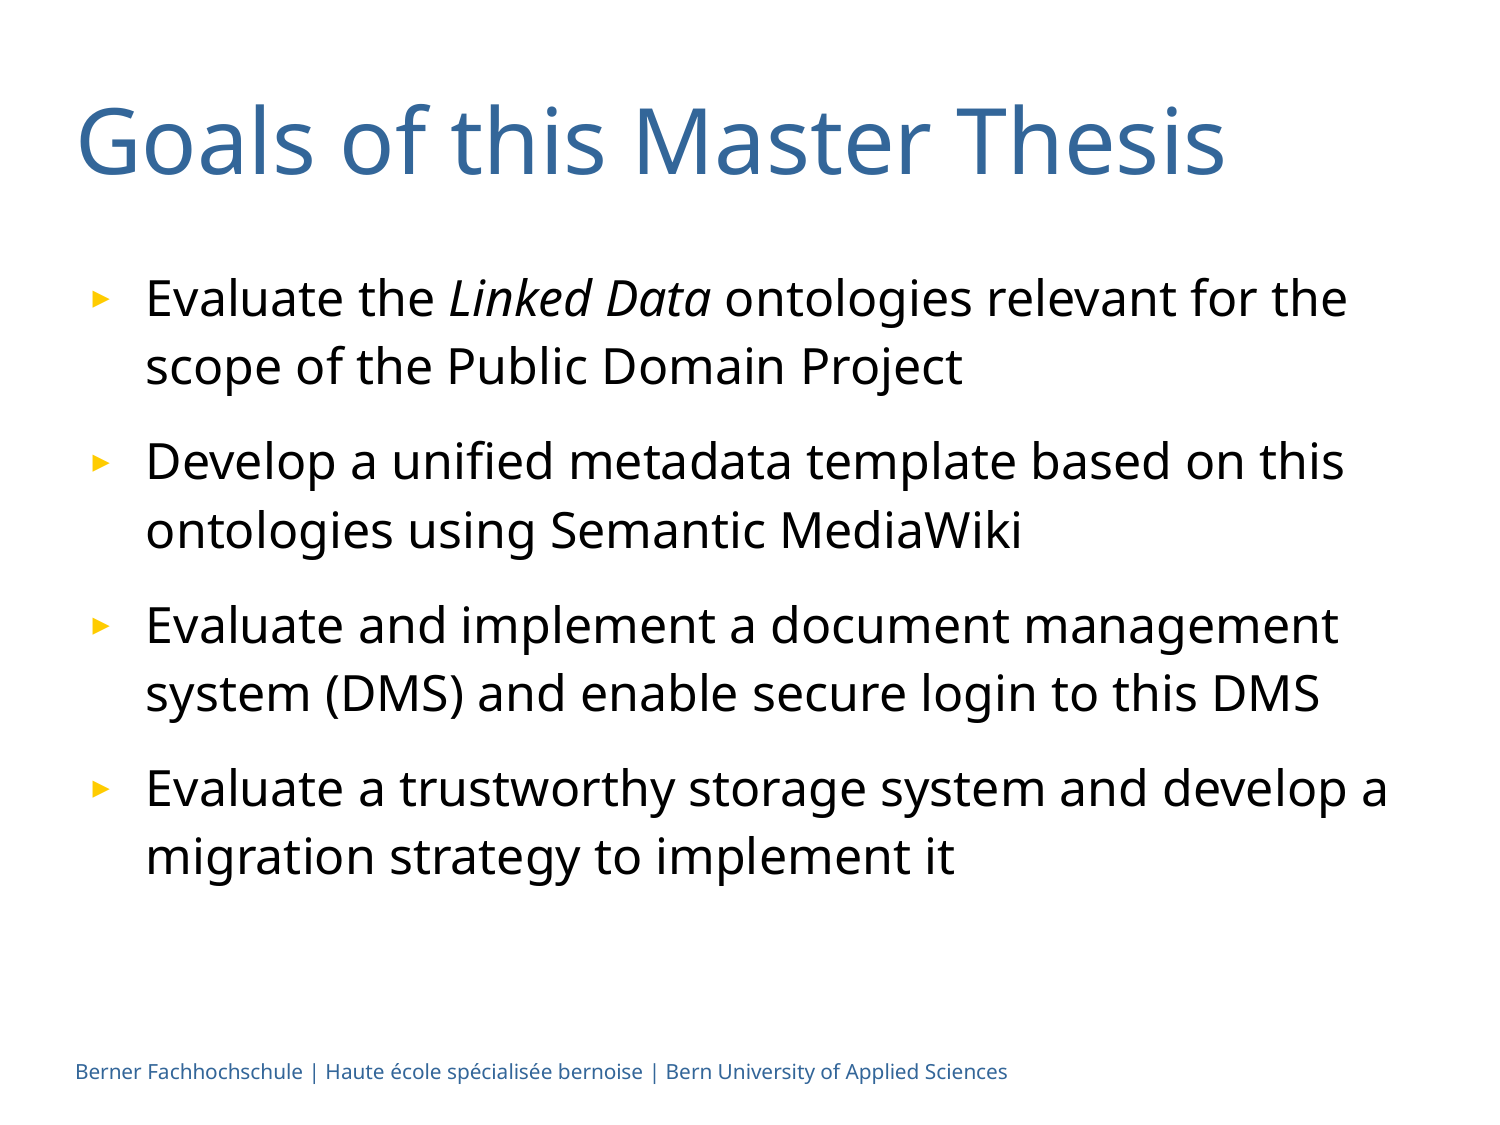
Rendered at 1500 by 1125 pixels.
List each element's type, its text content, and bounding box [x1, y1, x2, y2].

list Evaluate the Linked Data ontologies relevant for the scope of the Public Domain Project Develop a unified metadata template based on this ontologies using Semantic MediaWiki Evaluate and implement a document management system (DMS) and enable secure login to this DMS Evaluate a trustworthy storage system and develop a migration strategy to implement it [75, 263, 1425, 1006]
title Goals of this Master Thesis [75, 44, 1425, 233]
